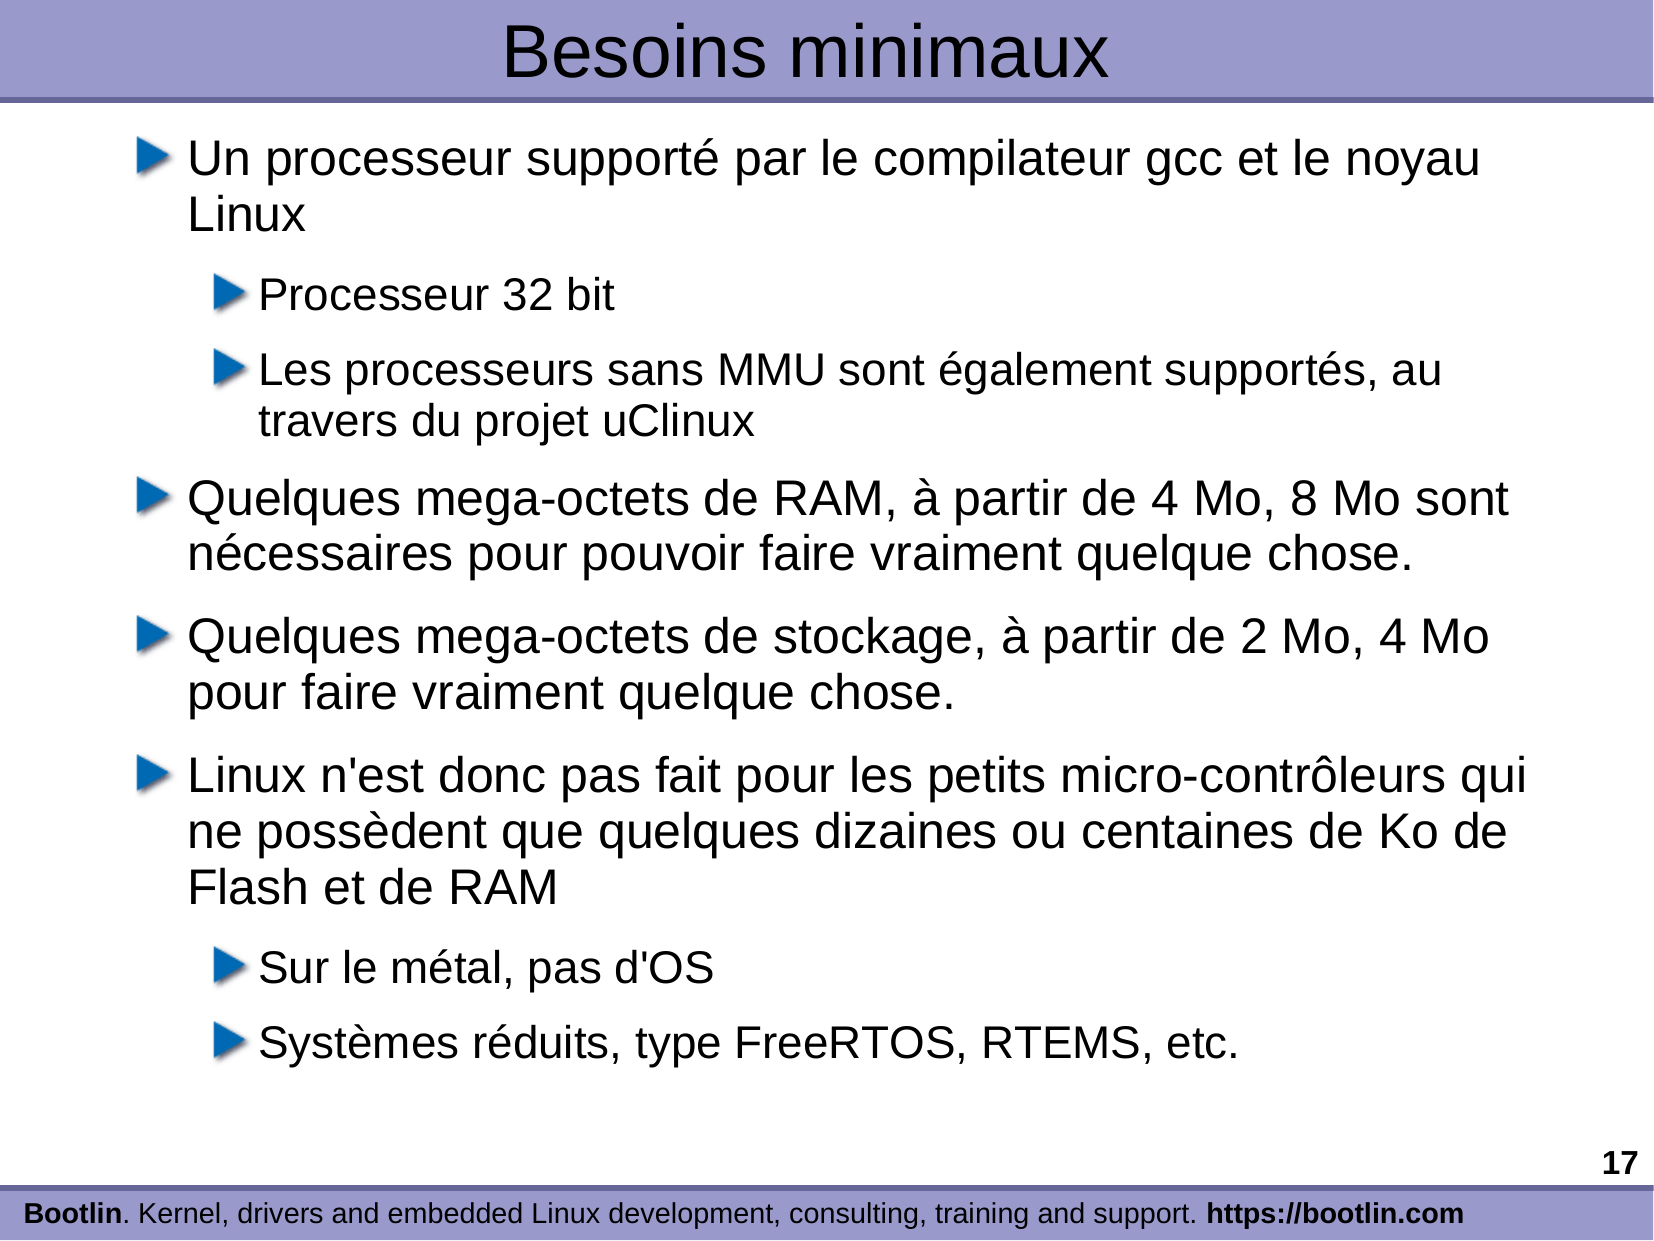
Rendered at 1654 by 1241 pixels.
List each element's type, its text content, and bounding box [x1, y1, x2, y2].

list Un processeur supporté par le compilateur gcc et le noyau Linux Processeur 32 bit Les processeurs sans MMU sont également supportés, au travers du projet uClinux Quelques mega-octets de RAM, à partir de 4 Mo, 8 Mo sont nécessaires pour pouvoir faire vraiment quelque chose. Quelques mega-octets de stockage, à partir de 2 Mo, 4 Mo pour faire vraiment quelque chose. Linux n'est donc pas fait pour les petits micro-contrôleurs qui ne possèdent que quelques dizaines ou centaines de Ko de Flash et de RAM Sur le métal, pas d'OS Systèmes réduits, type FreeRTOS, RTEMS, etc. [116, 130, 1529, 1153]
title Besoins minimaux [60, 5, 1551, 97]
